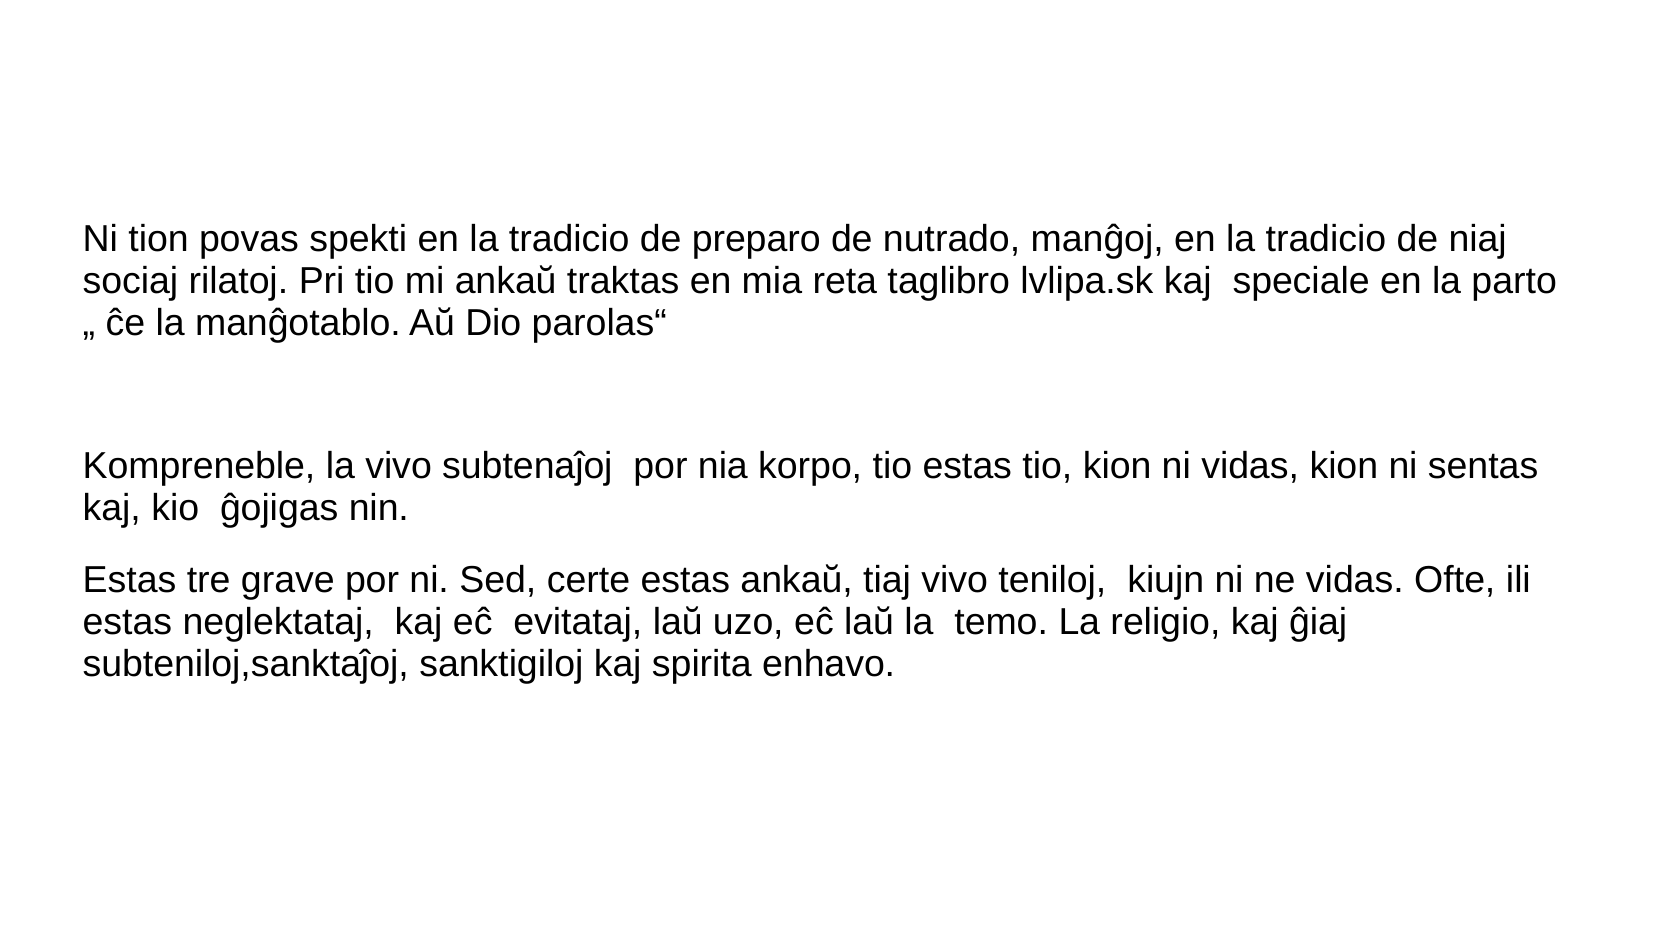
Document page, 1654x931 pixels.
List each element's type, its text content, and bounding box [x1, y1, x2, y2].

list Ni tion povas spekti en la tradicio de preparo de nutrado, manĝoj, en la tradicio de niaj sociaj rilatoj. Pri tio mi ankaŭ traktas en mia reta taglibro lvlipa.sk kaj speciale en la parto „ ĉe la manĝotablo. Aŭ Dio parolas“ Kompreneble, la vivo subtenaĵoj por nia korpo, tio estas tio, kion ni vidas, kion ni sentas kaj, kio ĝojigas nin. Estas tre grave por ni. Sed, certe estas ankaŭ, tiaj vivo teniloj, kiujn ni ne vidas. Ofte, ili estas neglektataj, kaj eĉ evitataj, laŭ uzo, eĉ laŭ la temo. La religio, kaj ĝiaj subteniloj,sanktaĵoj, sanktigiloj kaj spirita enhavo. [82, 217, 1571, 758]
